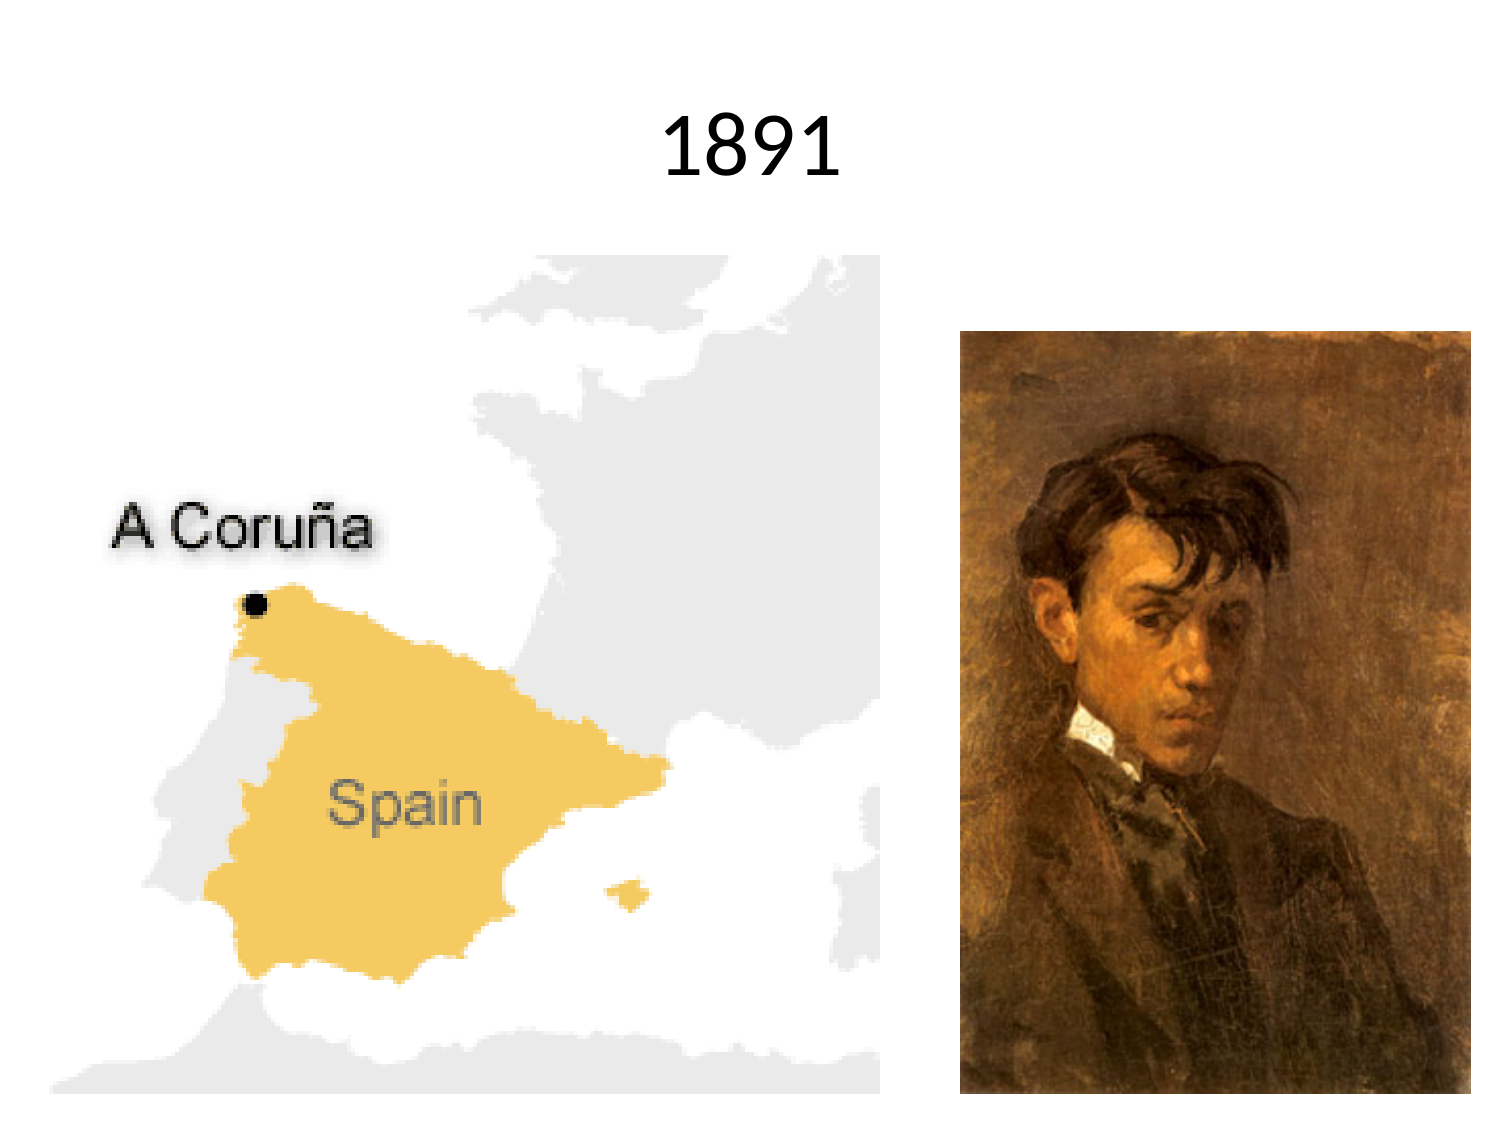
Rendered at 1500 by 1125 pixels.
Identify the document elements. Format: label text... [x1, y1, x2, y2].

picture [41, 255, 880, 1094]
title 1891 [75, 45, 1425, 233]
picture [960, 331, 1471, 1094]
